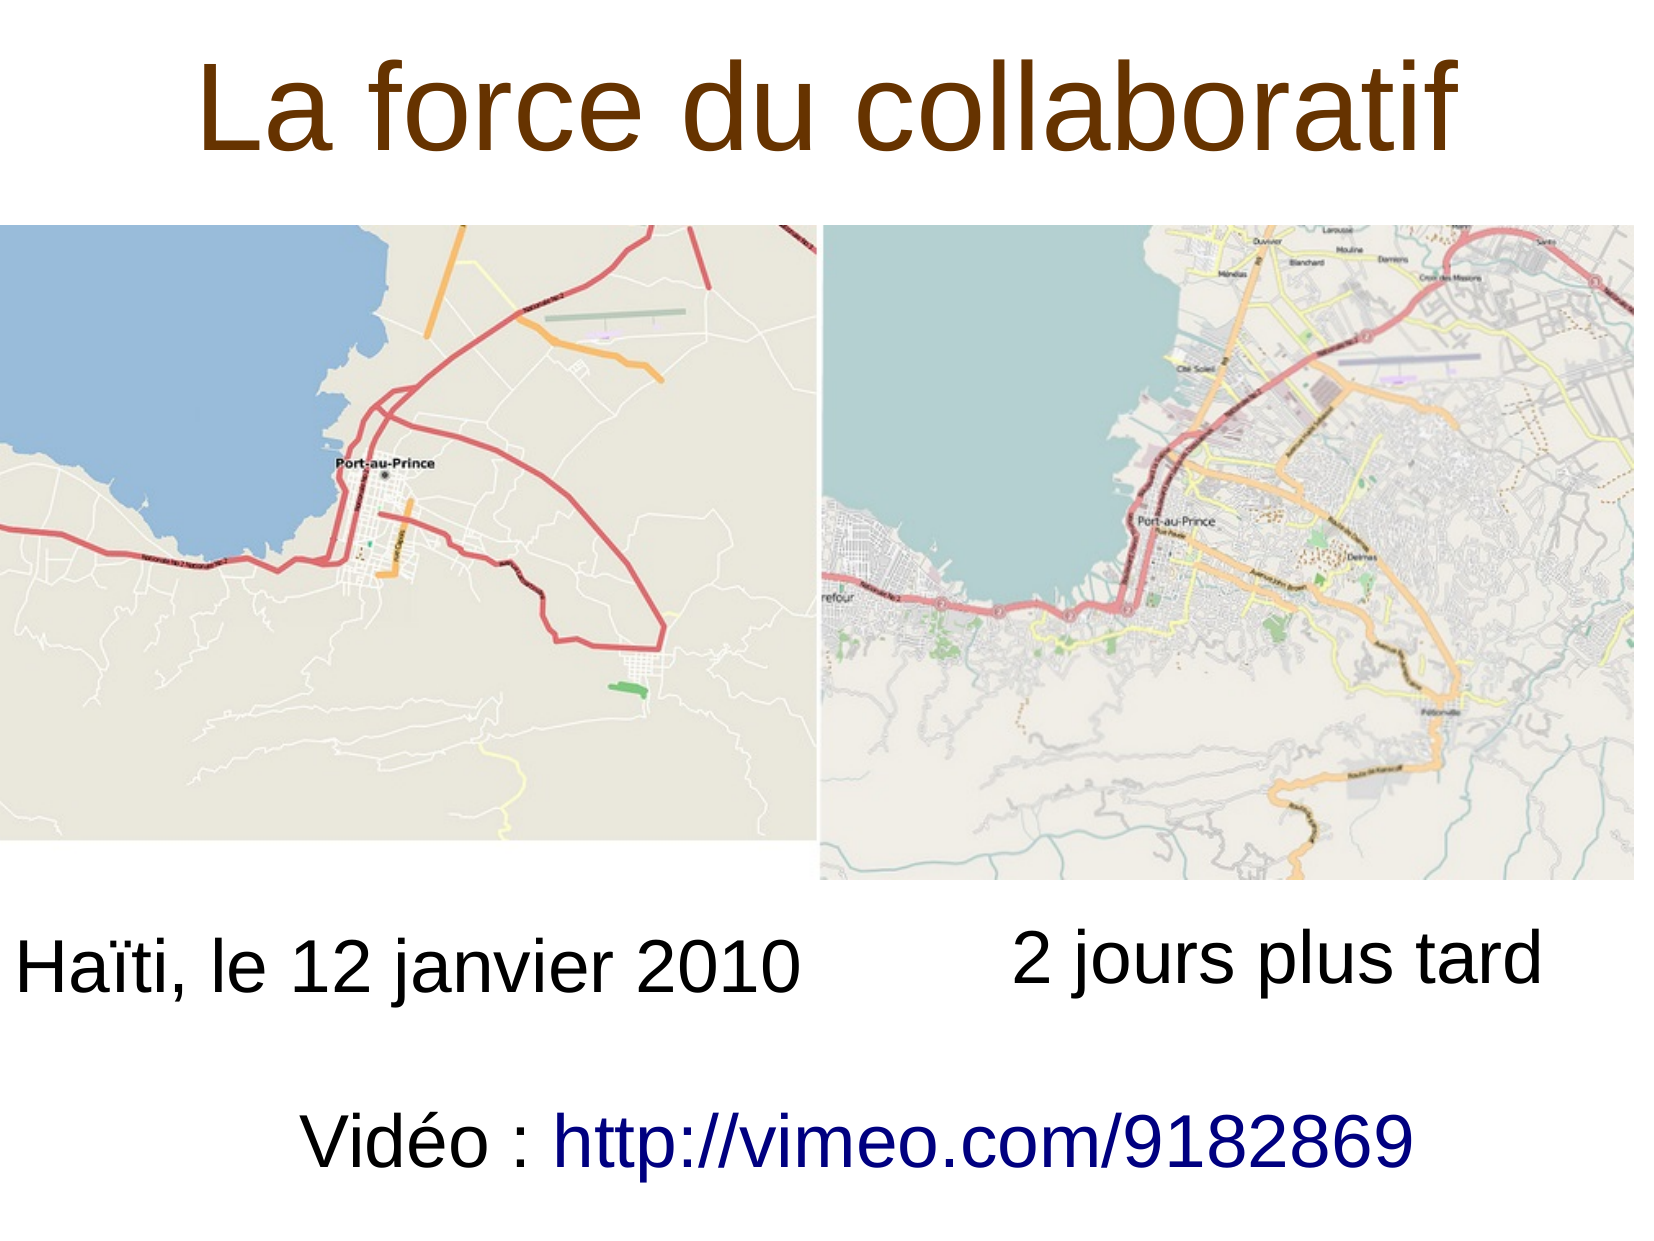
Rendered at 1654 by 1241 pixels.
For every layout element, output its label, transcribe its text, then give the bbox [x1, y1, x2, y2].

text_box 2 jours plus tard [996, 908, 1560, 1008]
picture [0, 225, 1634, 880]
title La force du collaboratif [82, 36, 1571, 177]
text_box Haïti, le 12 janvier 2010 [0, 916, 818, 1016]
text_box Vidéo : http://vimeo.com/9182869 [284, 1091, 1431, 1191]
